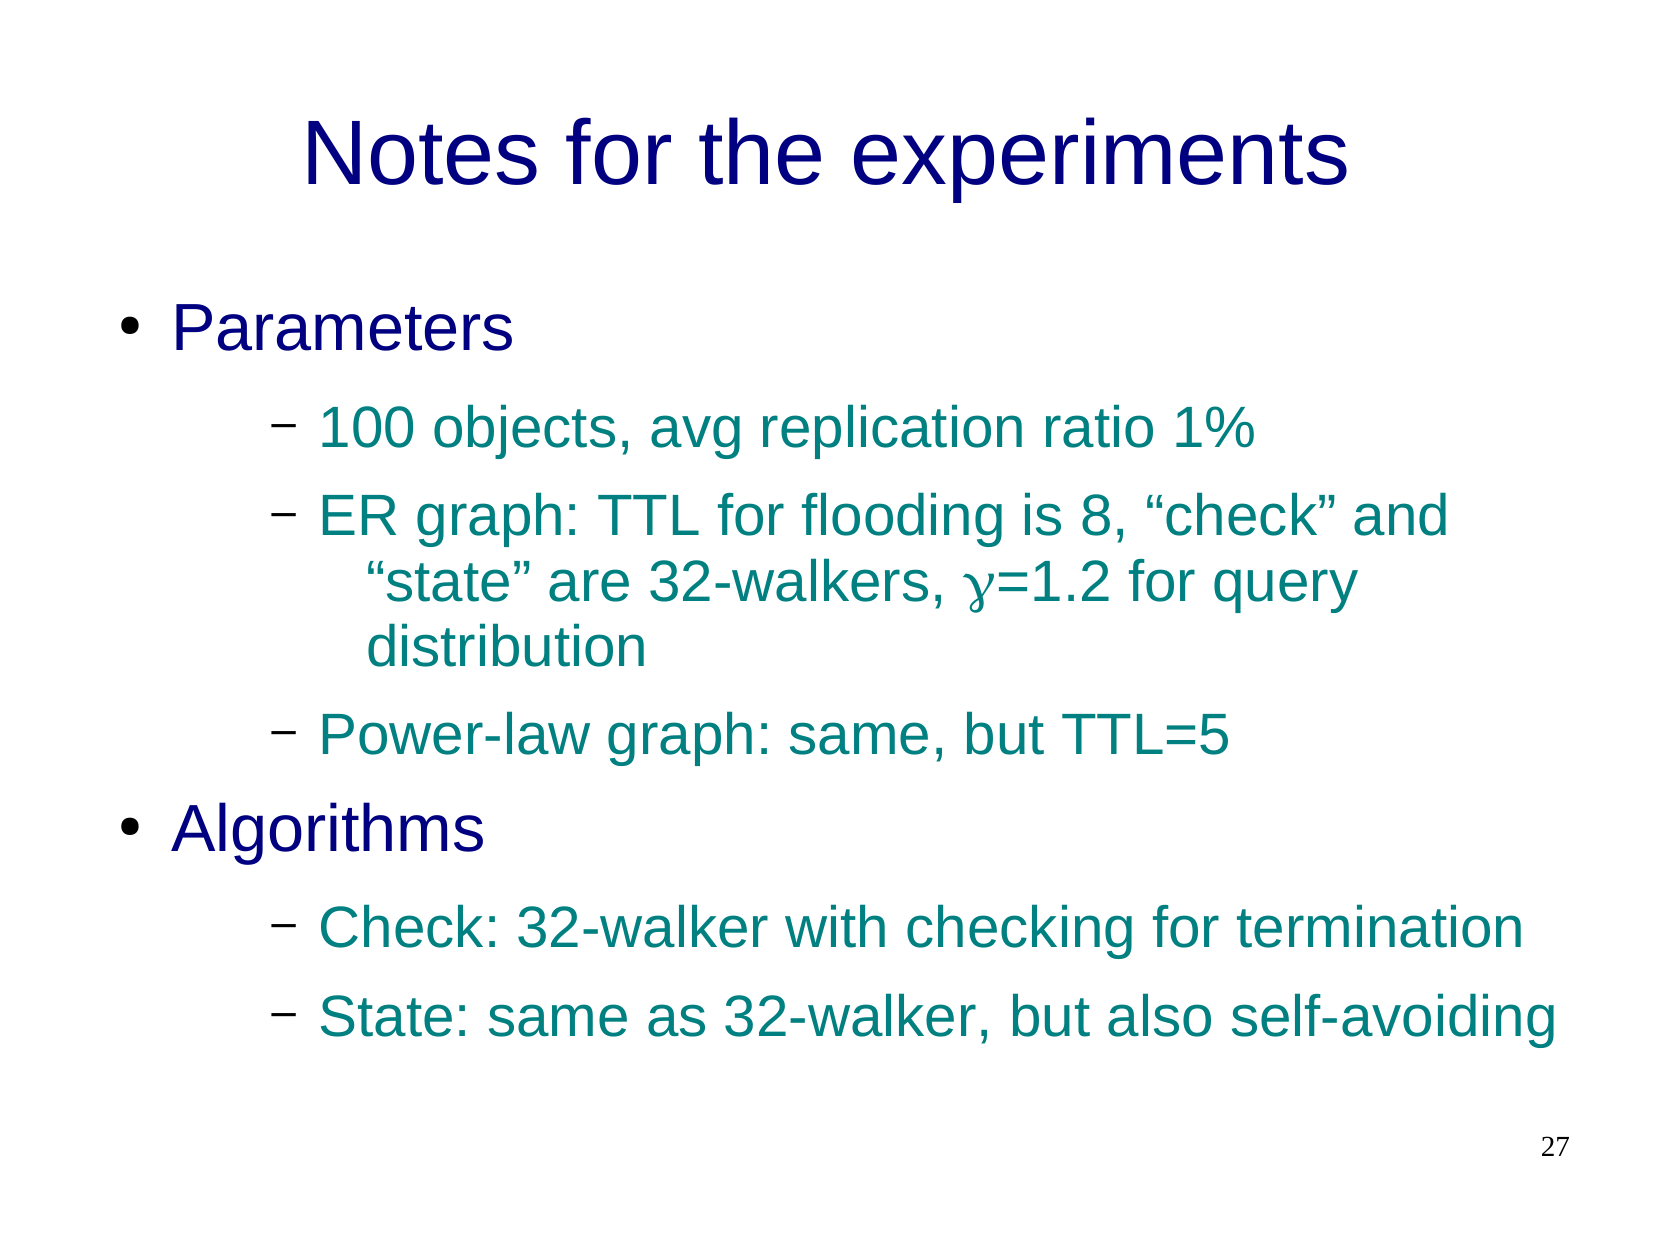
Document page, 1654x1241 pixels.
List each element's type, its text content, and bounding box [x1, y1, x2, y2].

list Parameters 100 objects, avg replication ratio 1% ER graph: TTL for flooding is 8, “check” and “state” are 32-walkers, =1.2 for query distribution Power-law graph: same, but TTL=5 Algorithms Check: 32-walker with checking for termination State: same as 32-walker, but also self-avoiding [82, 290, 1571, 1109]
title Notes for the experiments [82, 49, 1571, 257]
